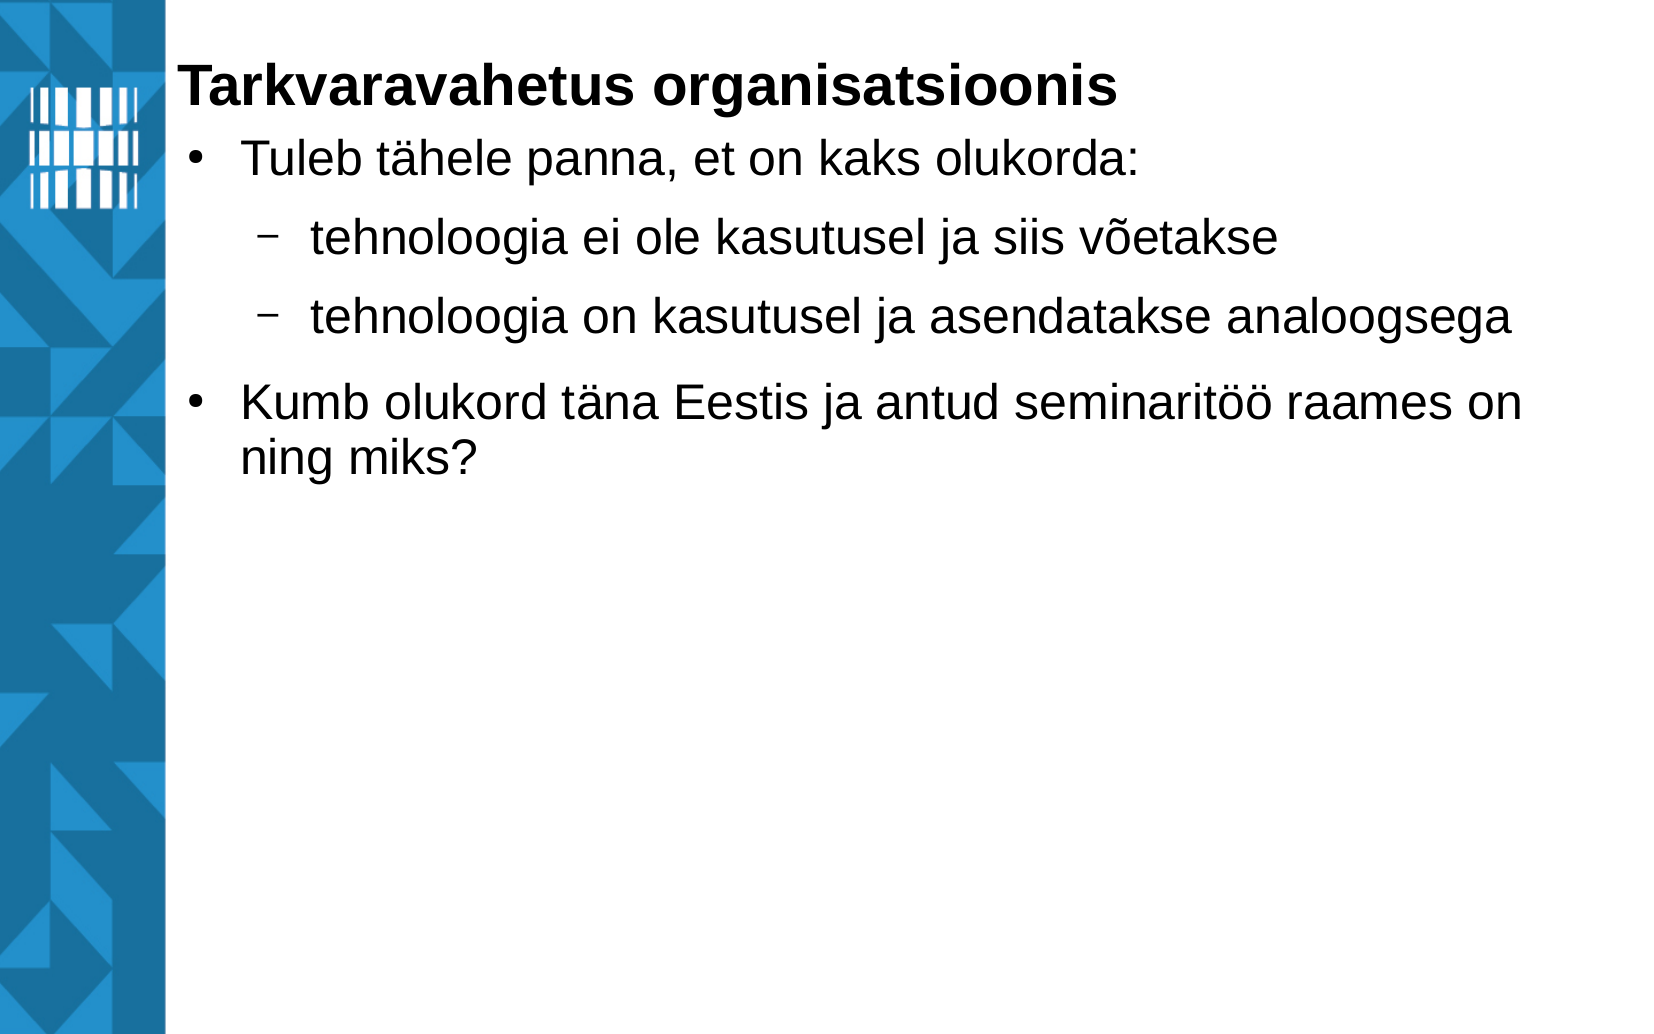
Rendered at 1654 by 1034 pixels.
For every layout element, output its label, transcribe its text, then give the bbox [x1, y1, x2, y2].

list Tuleb tähele panna, et on kaks olukorda: tehnoloogia ei ole kasutusel ja siis võetakse tehnoloogia on kasutusel ja asendatakse analoogsega Kumb olukord täna Eestis ja antud seminaritöö raames on ning miks? [169, 129, 1630, 997]
title Tarkvaravahetus organisatsioonis [177, 41, 1630, 129]
